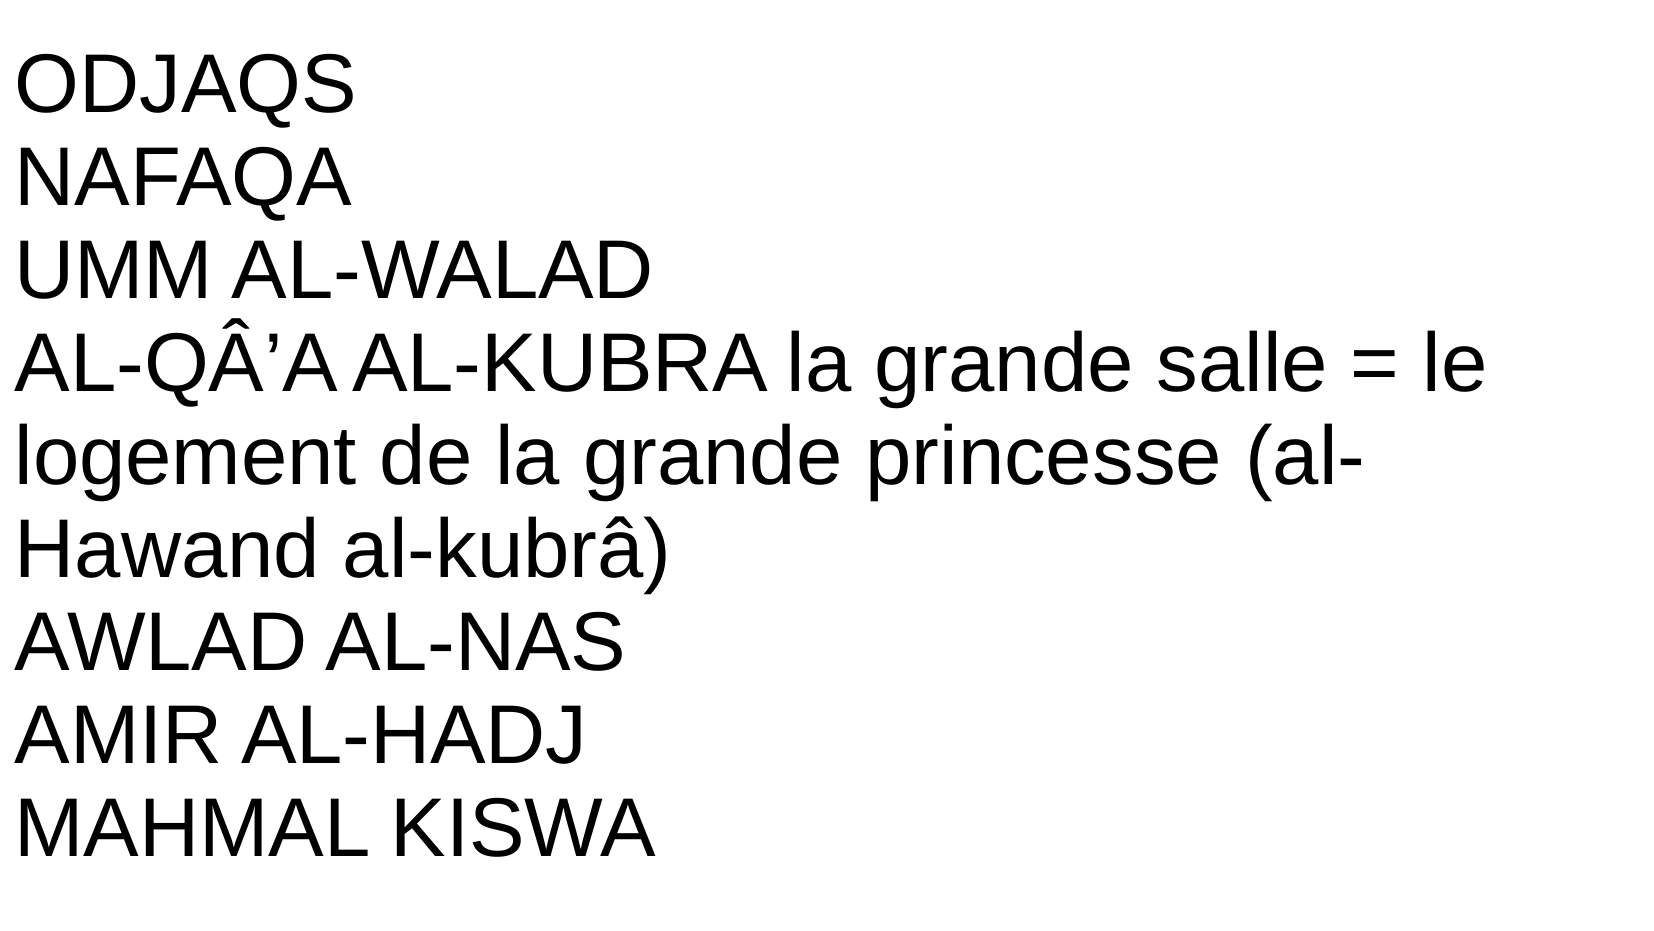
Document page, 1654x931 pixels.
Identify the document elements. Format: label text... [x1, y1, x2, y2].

text_box ODJAQS NAFAQA UMM AL-WALAD AL-QÂ’A AL-KUBRA la grande salle = le logement de la grande princesse (al-Hawand al-kubrâ) AWLAD AL-NAS AMIR AL-HADJ MAHMAL KISWA [0, 29, 1595, 931]
